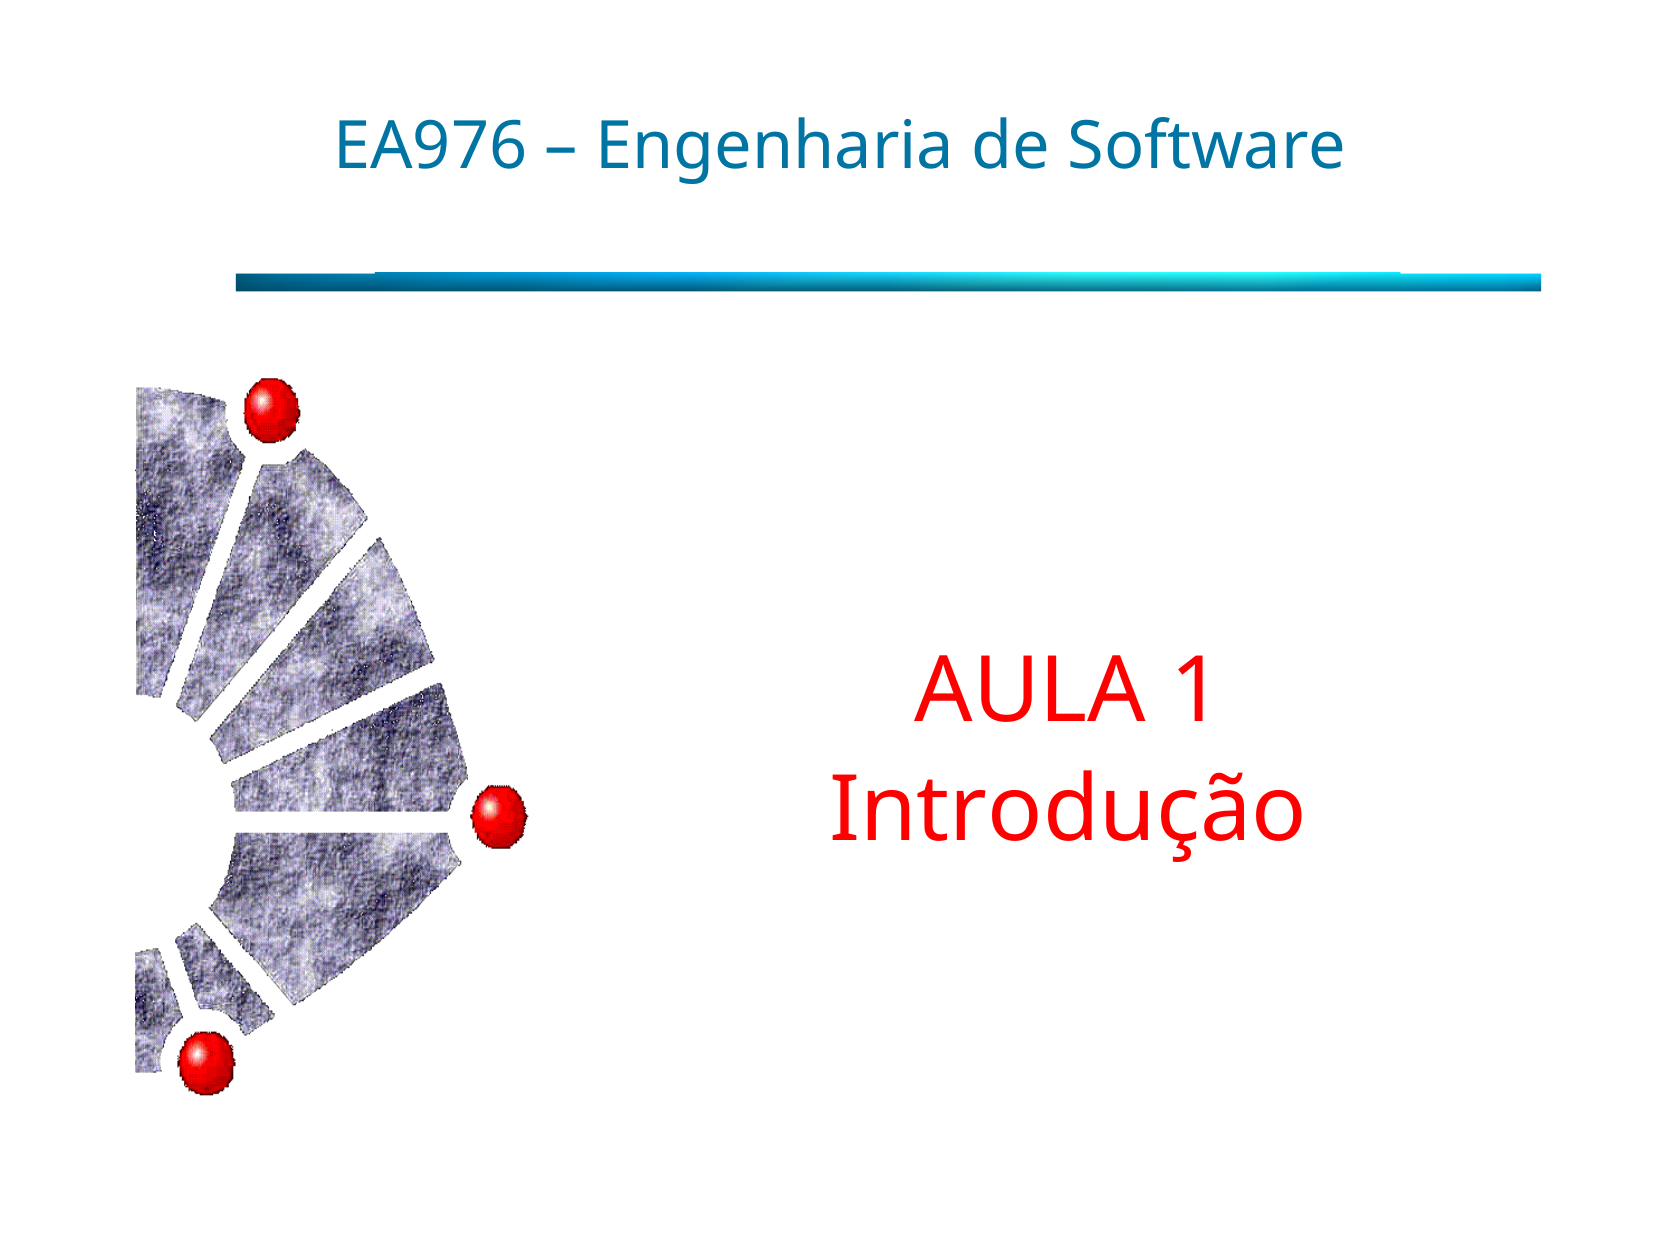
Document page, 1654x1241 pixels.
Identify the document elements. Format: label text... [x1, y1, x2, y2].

title EA976 – Engenharia de Software [61, 35, 1620, 250]
chart [135, 324, 562, 1112]
subtitle AULA 1 Introdução [561, 308, 1541, 1182]
picture [125, 272, 1654, 295]
